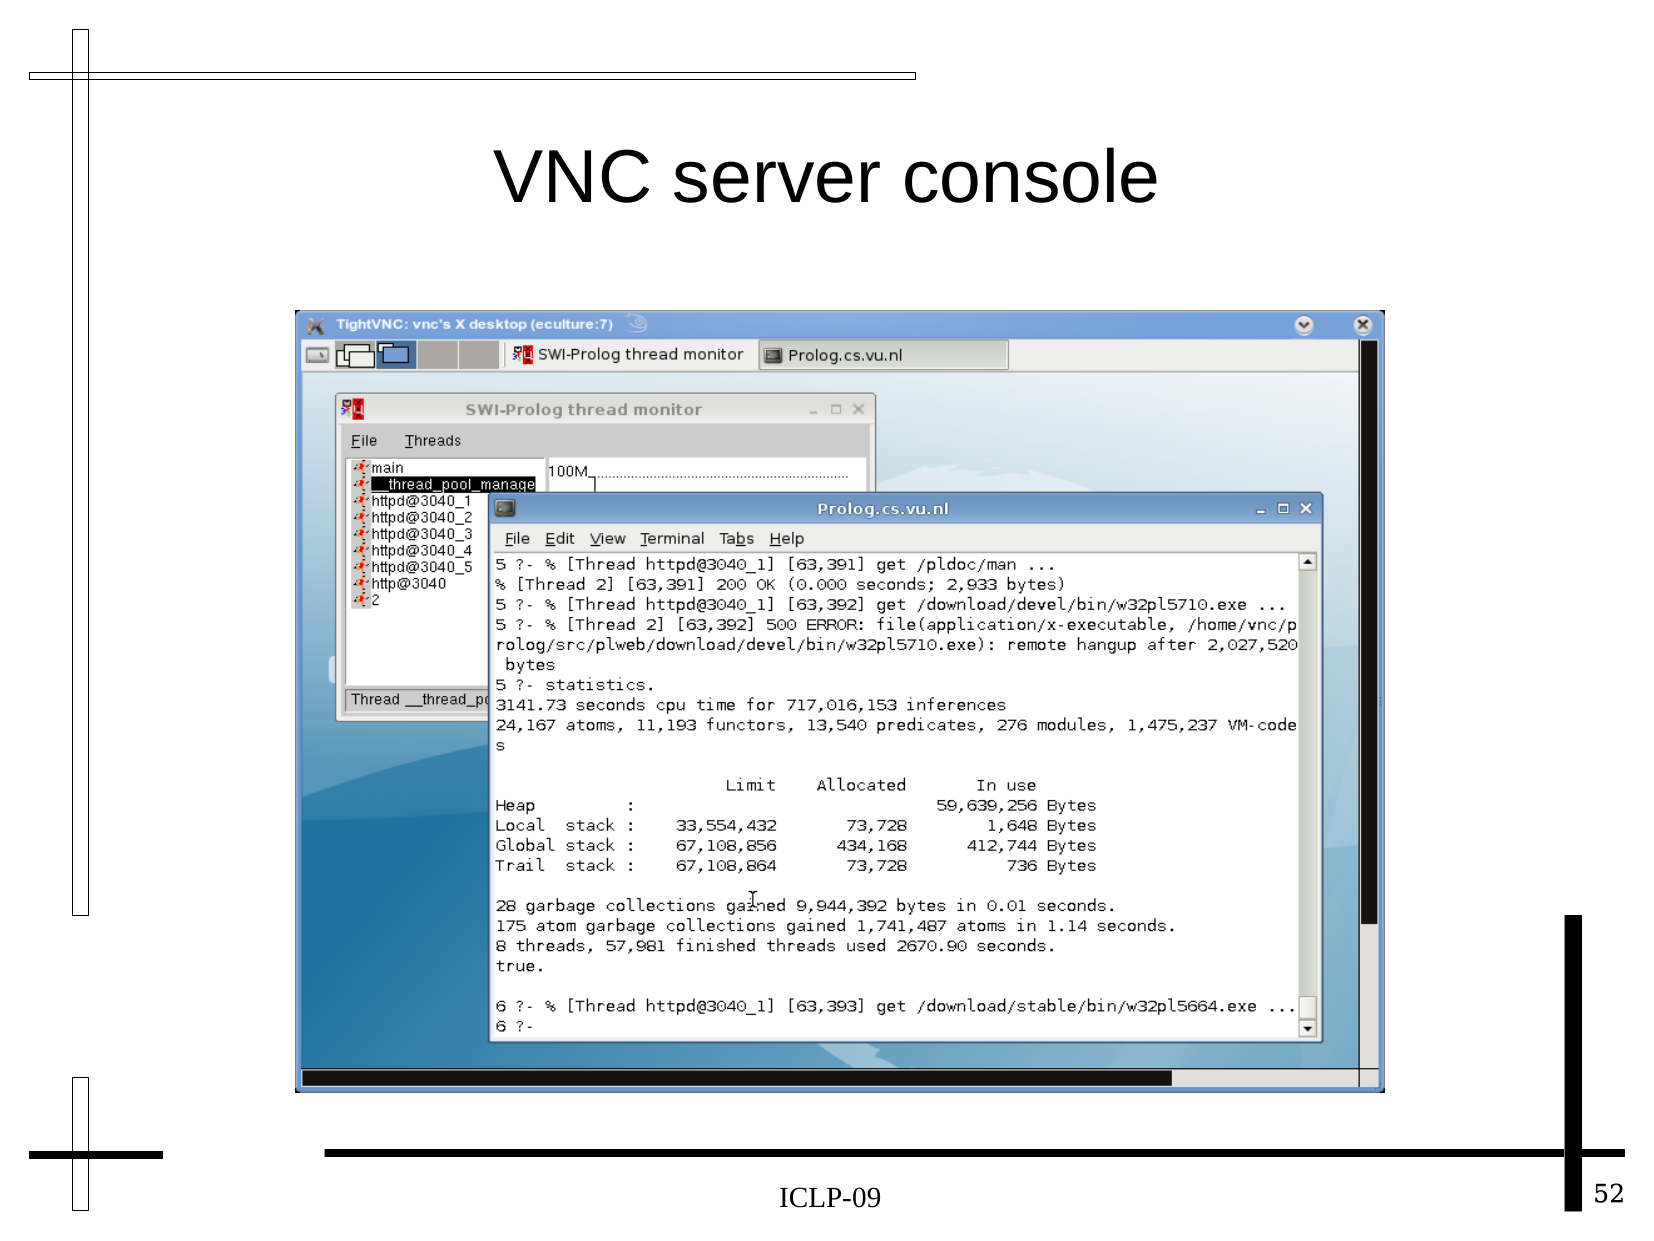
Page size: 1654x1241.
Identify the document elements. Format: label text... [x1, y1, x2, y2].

title VNC server console [121, 88, 1534, 266]
picture [295, 310, 1385, 1093]
